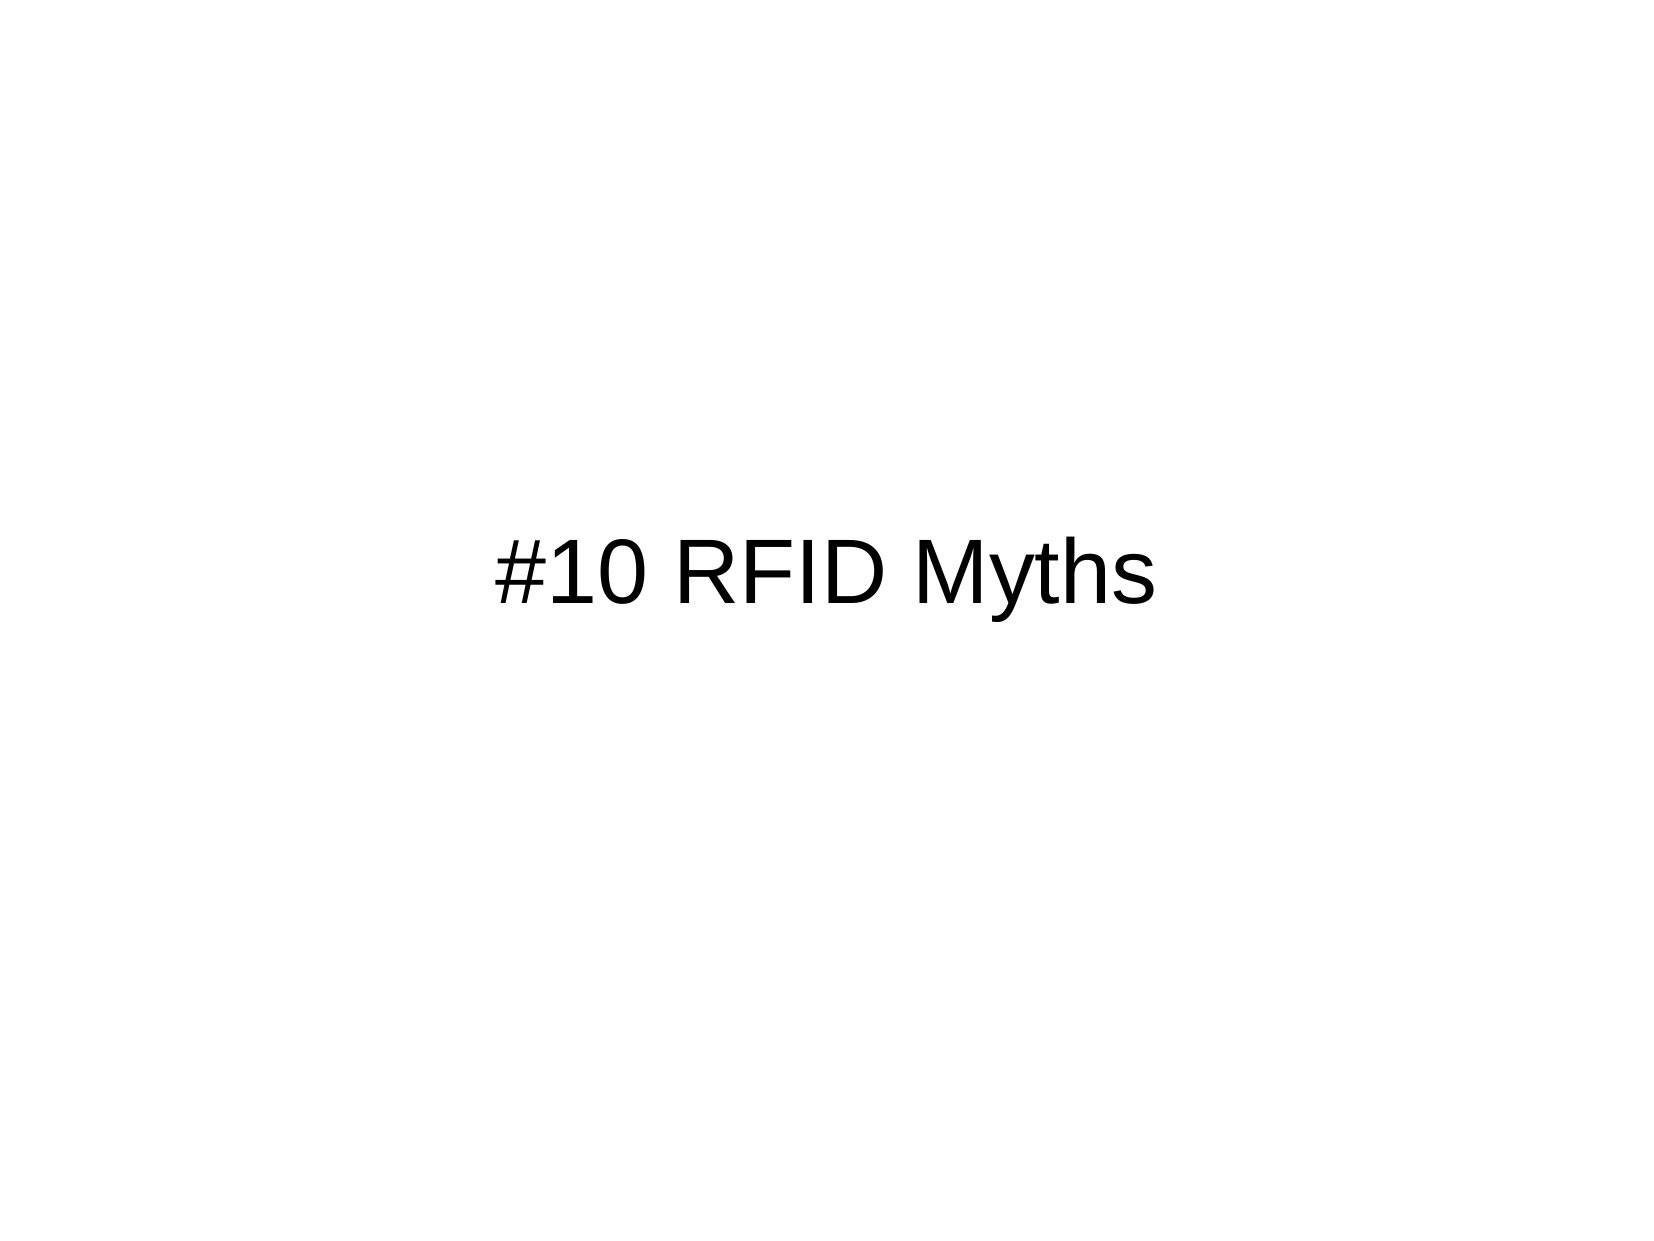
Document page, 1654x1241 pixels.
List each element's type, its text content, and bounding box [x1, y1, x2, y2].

title #10 RFID Myths [82, 468, 1571, 676]
